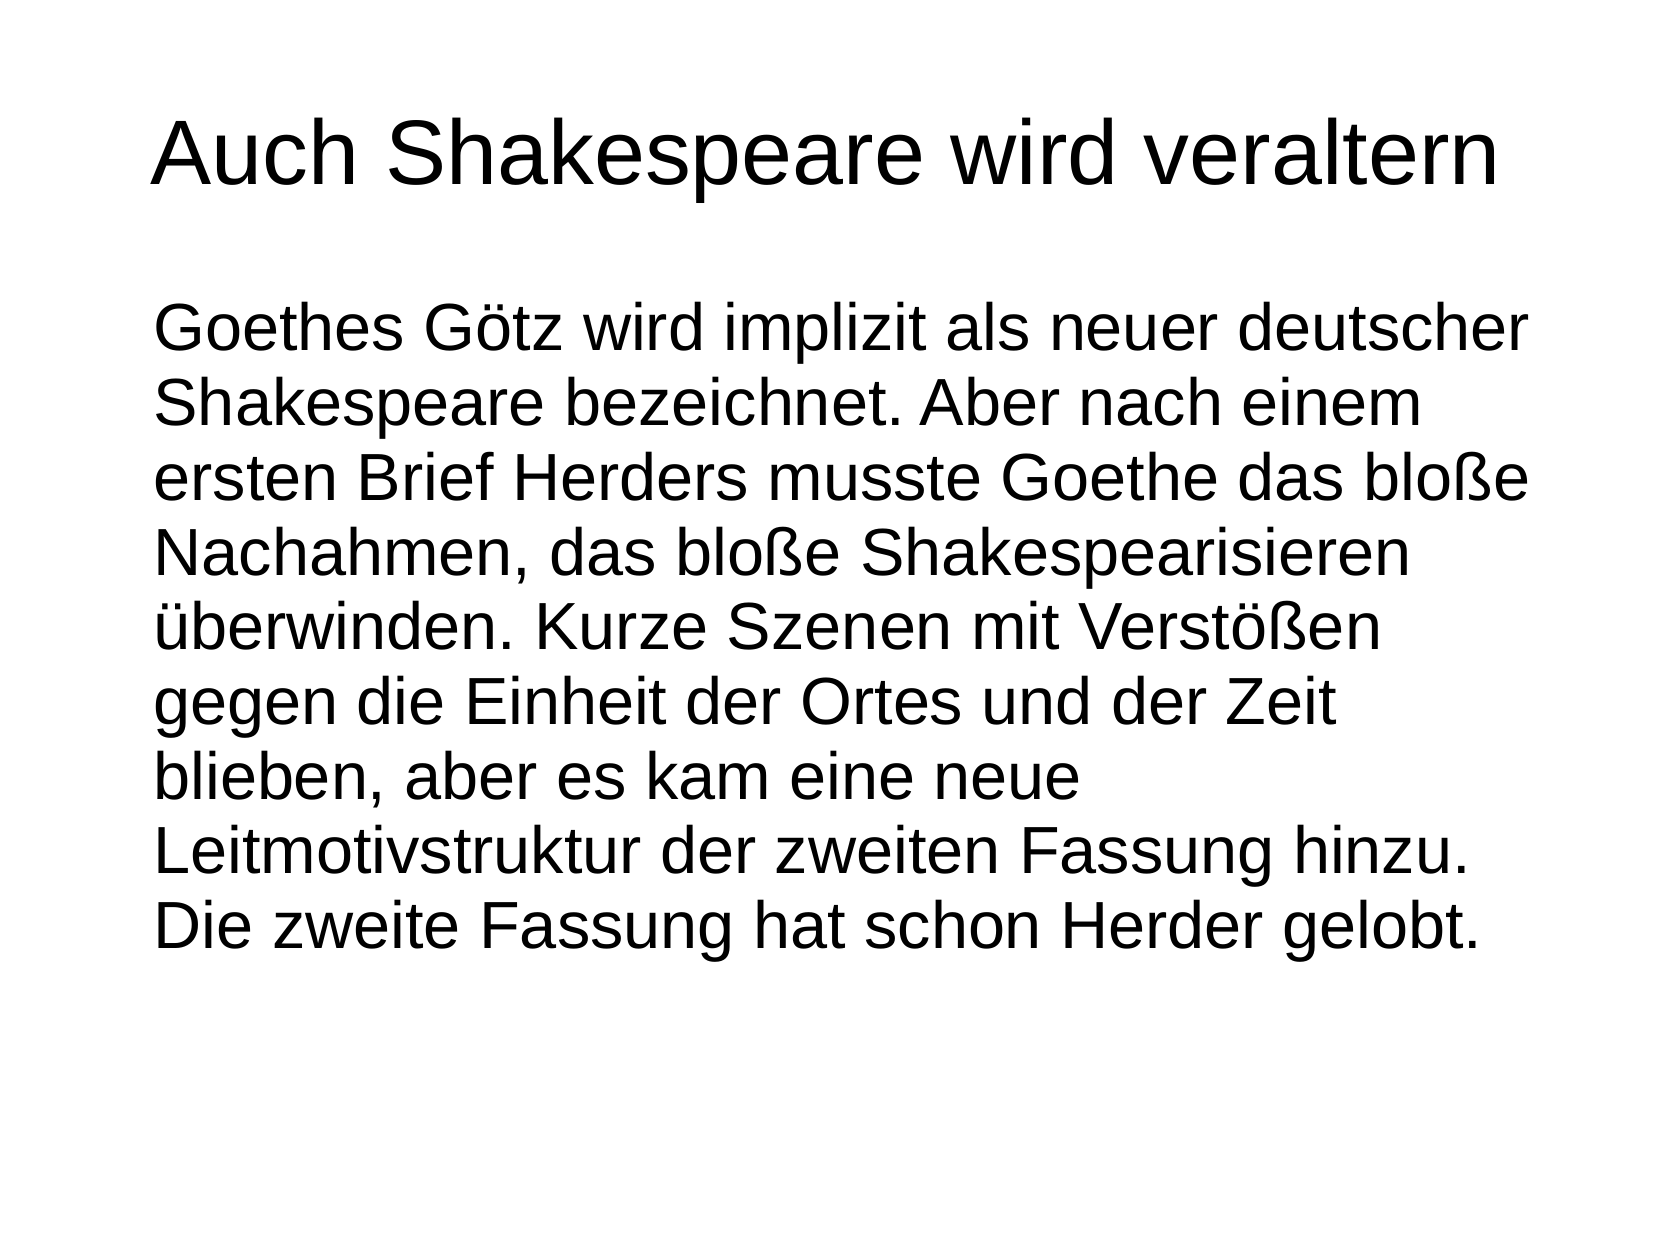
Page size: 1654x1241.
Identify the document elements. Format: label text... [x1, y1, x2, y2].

list Goethes Götz wird implizit als neuer deutscher Shakespeare bezeichnet. Aber nach einem ersten Brief Herders musste Goethe das bloße Nachahmen, das bloße Shakespearisieren überwinden. Kurze Szenen mit Verstößen gegen die Einheit der Ortes und der Zeit blieben, aber es kam eine neue Leitmotivstruktur der zweiten Fassung hinzu. Die zweite Fassung hat schon Herder gelobt. [82, 290, 1571, 1010]
title Auch Shakespeare wird veraltern [82, 49, 1571, 257]
